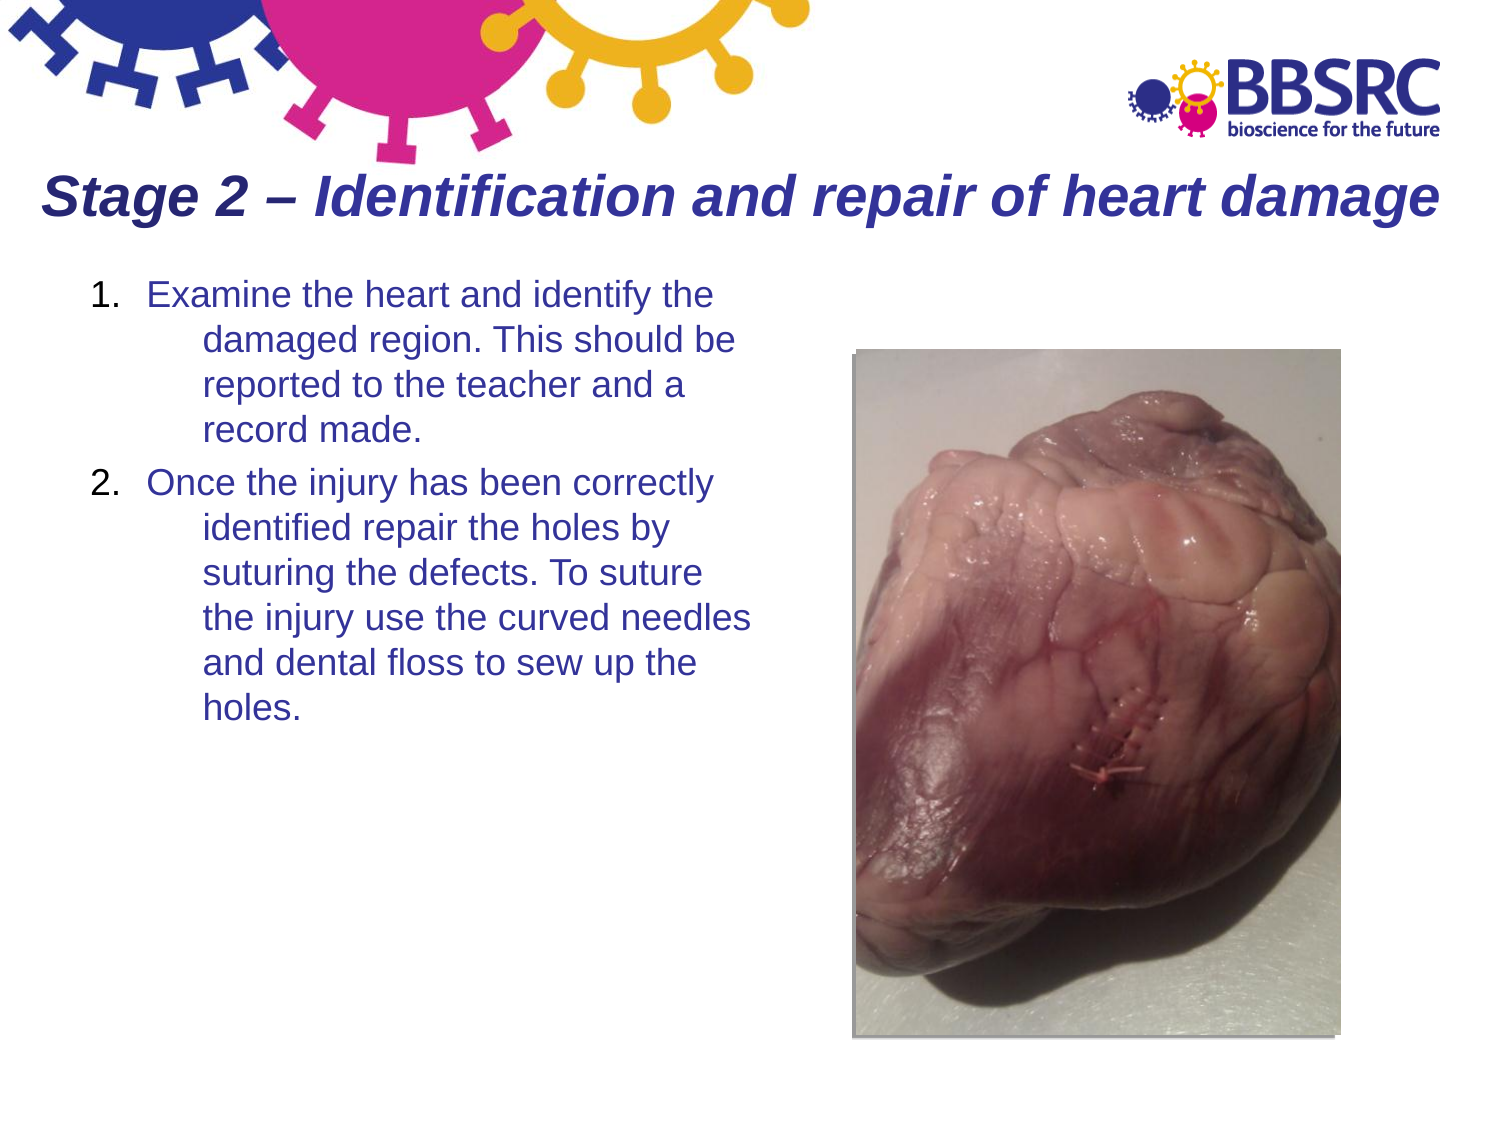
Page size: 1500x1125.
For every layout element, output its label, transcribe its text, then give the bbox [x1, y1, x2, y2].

picture [856, 349, 1341, 1036]
title Stage 2 – Identification and repair of heart damage [0, 150, 1500, 339]
list Examine the heart and identify the damaged region. This should be reported to the teacher and a record made. Once the injury has been correctly identified repair the holes by suturing the defects. To suture the injury use the curved needles and dental floss to sew up the holes. [75, 262, 774, 1095]
